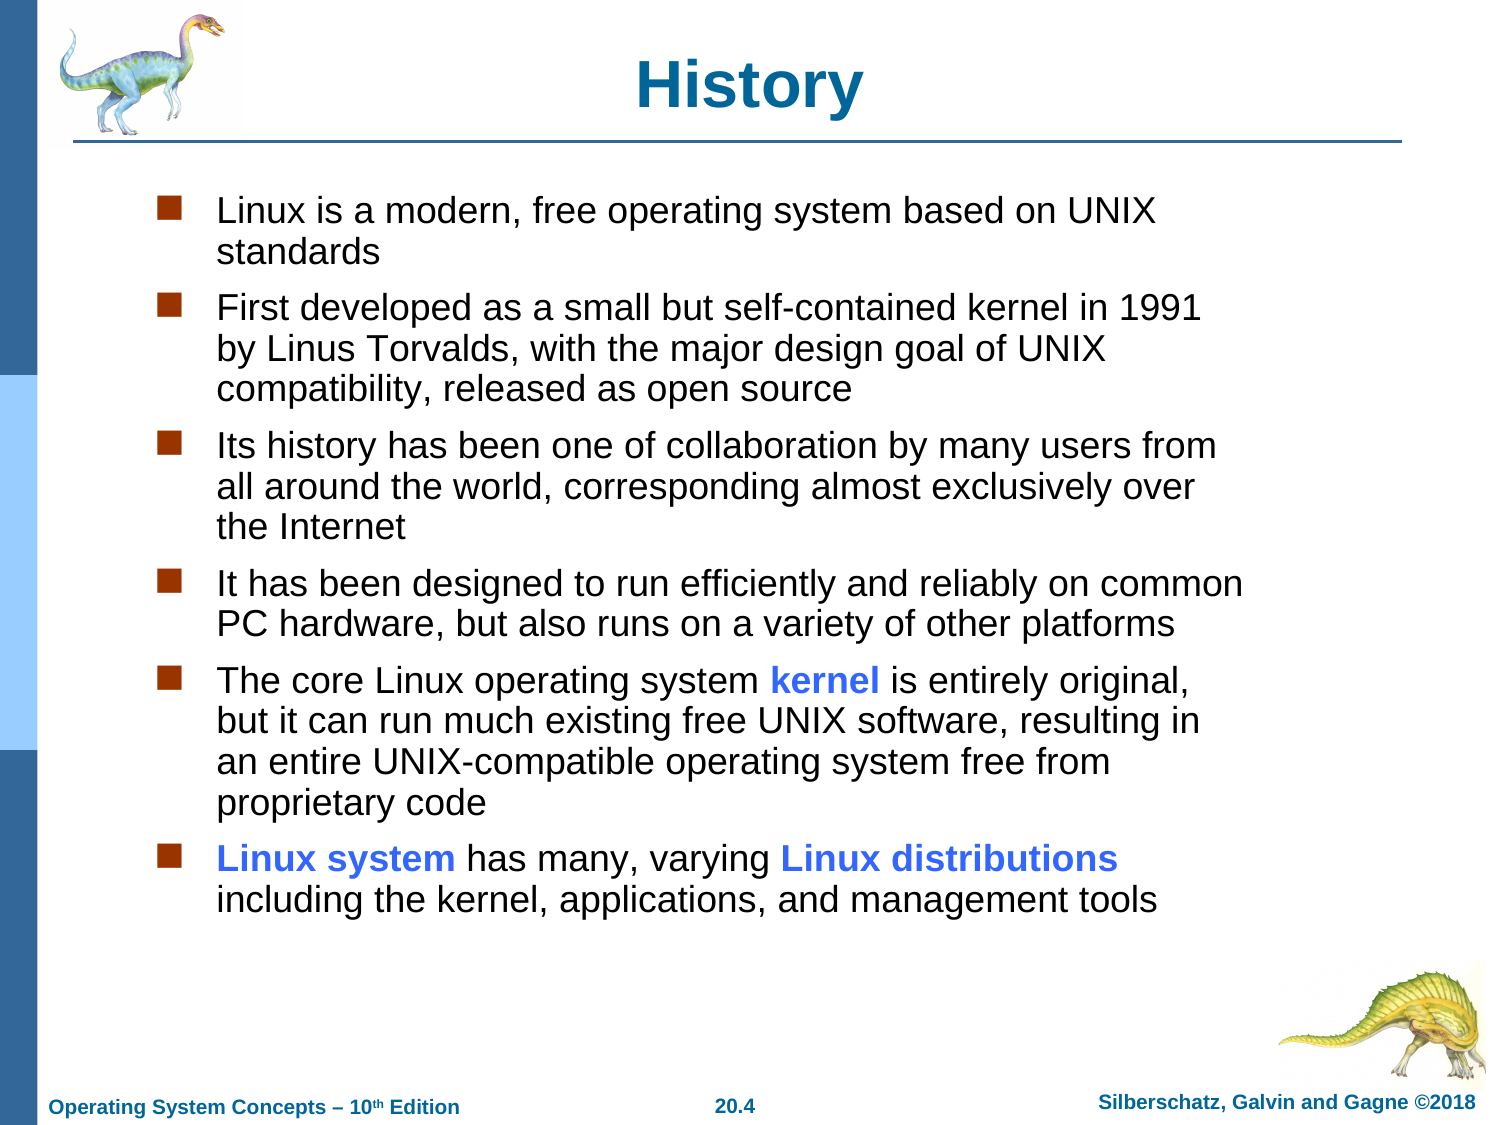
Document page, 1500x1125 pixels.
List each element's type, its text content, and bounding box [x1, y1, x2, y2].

title History [75, 33, 1426, 129]
list Linux is a modern, free operating system based on UNIX standards First developed as a small but self-contained kernel in 1991 by Linus Torvalds, with the major design goal of UNIX compatibility, released as open source Its history has been one of collaboration by many users from all around the world, corresponding almost exclusively over the Internet It has been designed to run efficiently and reliably on common PC hardware, but also runs on a variety of other platforms The core Linux operating system kernel is entirely original, but it can run much existing free UNIX software, resulting in an entire UNIX-compatible operating system free from proprietary code Linux system has many, varying Linux distributions including the kernel, applications, and management tools [145, 183, 1260, 1044]
picture [1415, 1094, 1423, 1099]
picture [1275, 959, 1486, 1090]
picture [46, 0, 243, 149]
